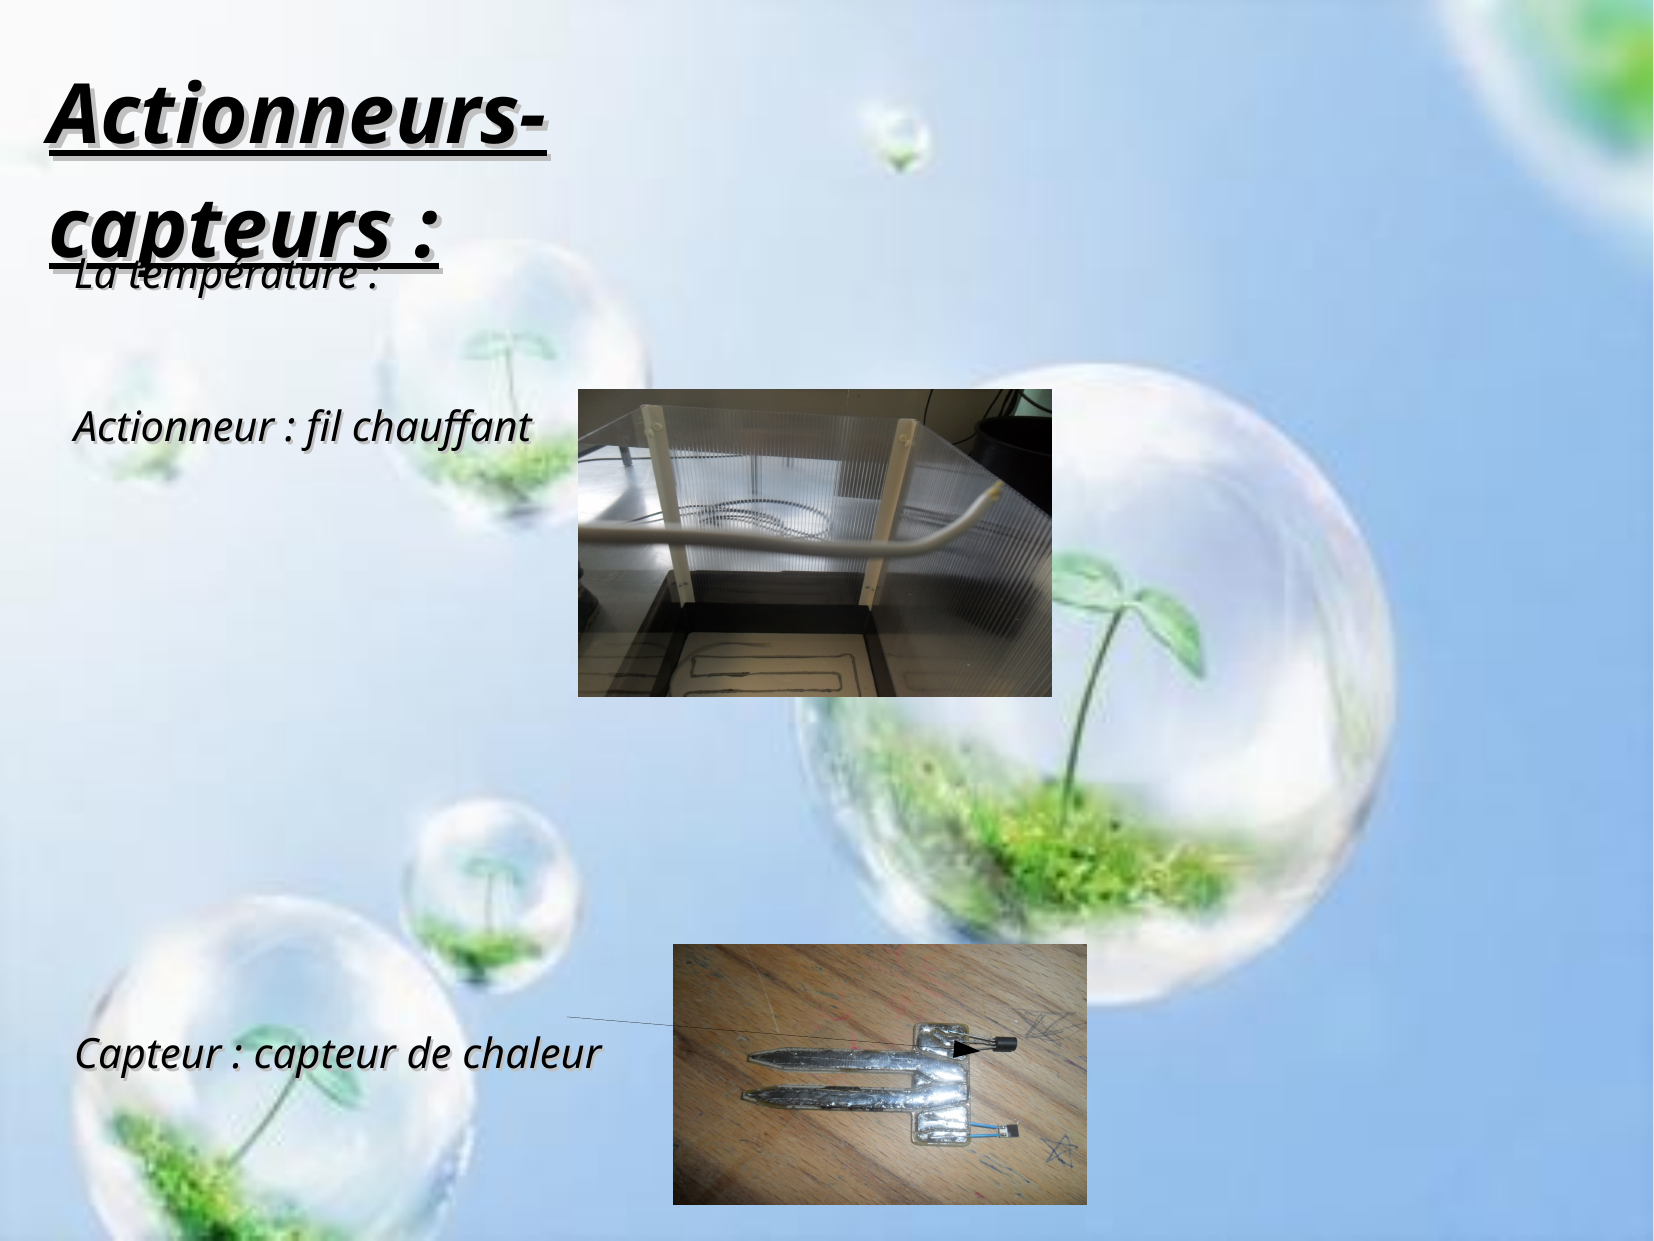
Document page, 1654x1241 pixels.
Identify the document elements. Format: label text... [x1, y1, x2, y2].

text_box Actionneur : fil chauffant Capteur : capteur de chaleur [59, 389, 957, 1017]
picture [0, 0, 1654, 1241]
text_box La température : [59, 236, 875, 303]
text_box Actionneurs-capteurs : [33, 47, 804, 164]
